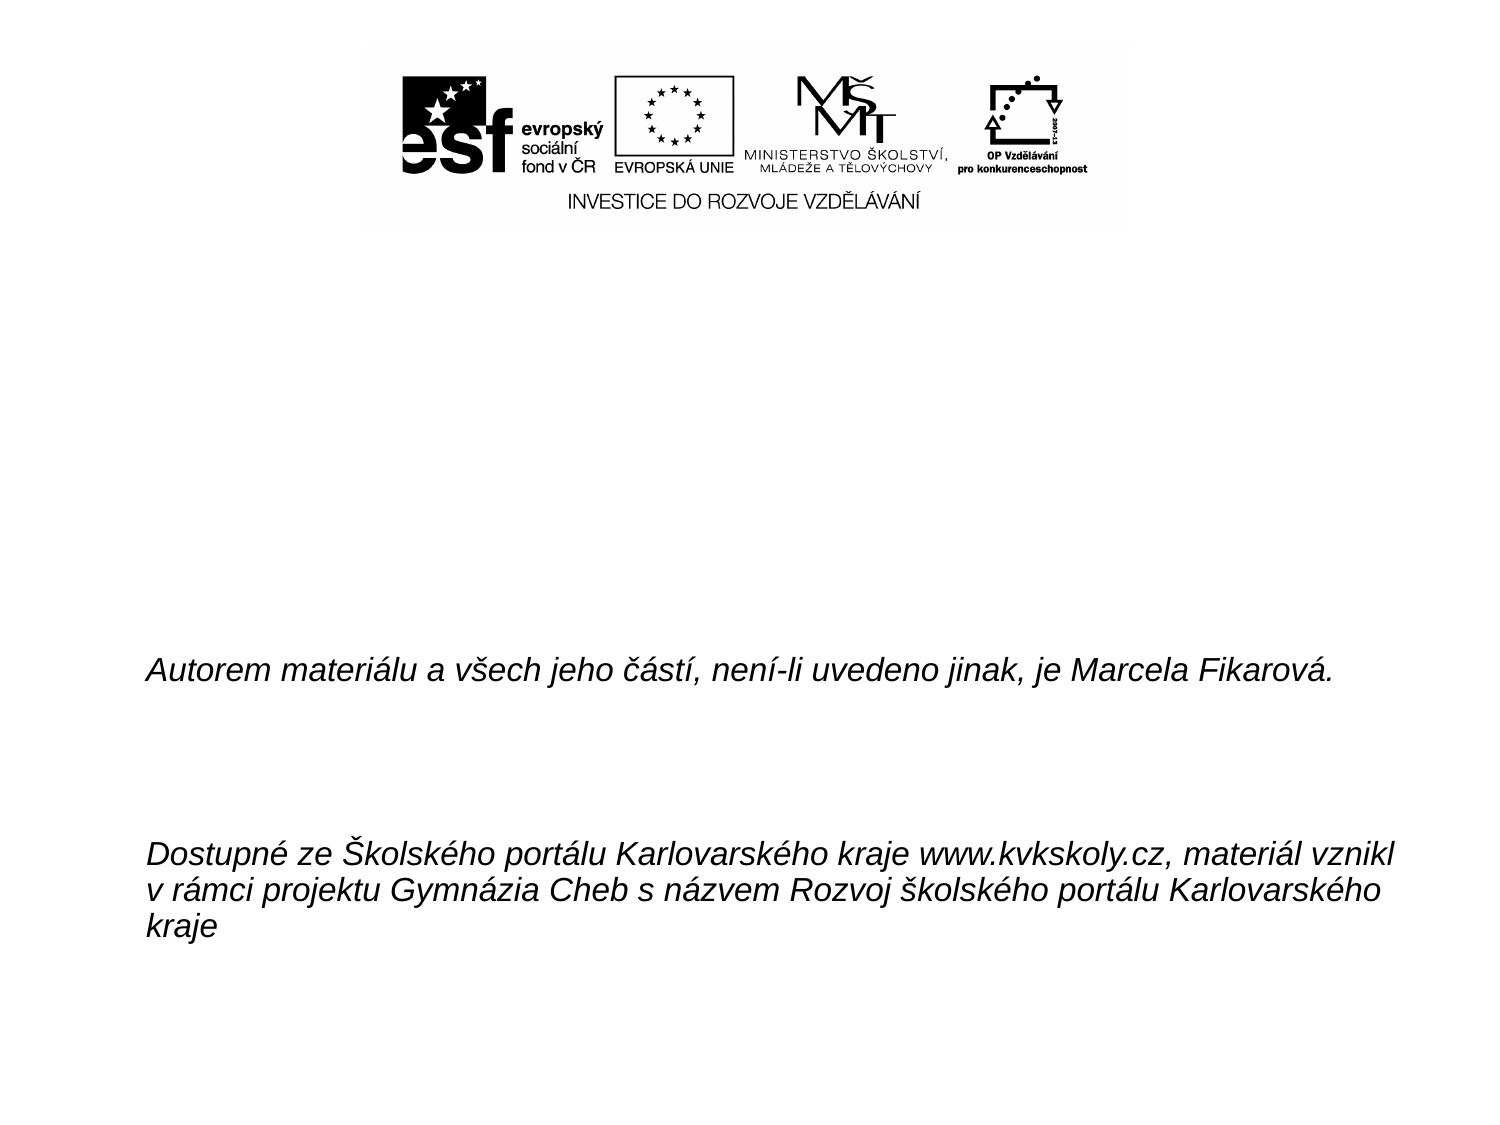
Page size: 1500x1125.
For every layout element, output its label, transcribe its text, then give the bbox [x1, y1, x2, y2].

picture [366, 45, 1134, 233]
list Autorem materiálu a všech jeho částí, není-li uvedeno jinak, je Marcela Fikarová. Dostupné ze Školského portálu Karlovarského kraje www.kvkskoly.cz, materiál vznikl v rámci projektu Gymnázia Cheb s názvem Rozvoj školského portálu Karlovarského kraje [75, 262, 1426, 1006]
